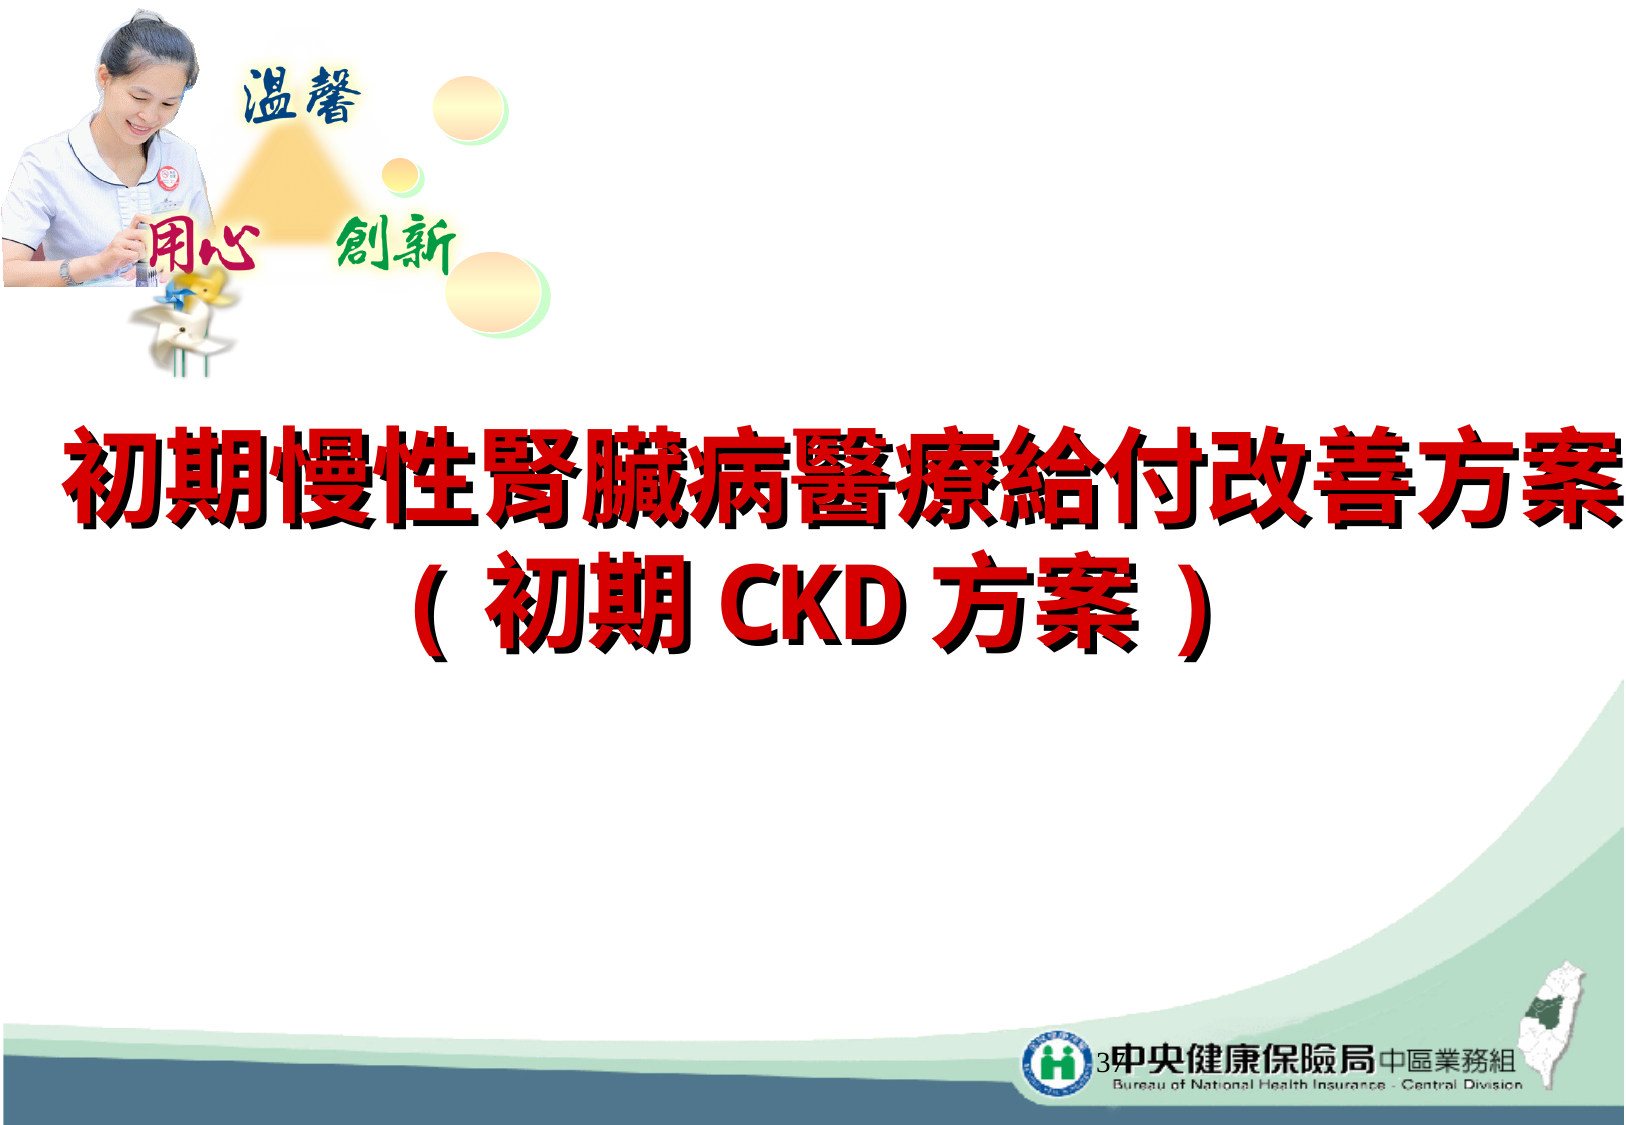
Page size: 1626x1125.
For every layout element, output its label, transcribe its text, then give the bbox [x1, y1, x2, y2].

text_box [1081, 1023, 1596, 1099]
title 初期慢性腎臟病醫療給付改善方案 (初期CKD方案) [38, 304, 1625, 891]
